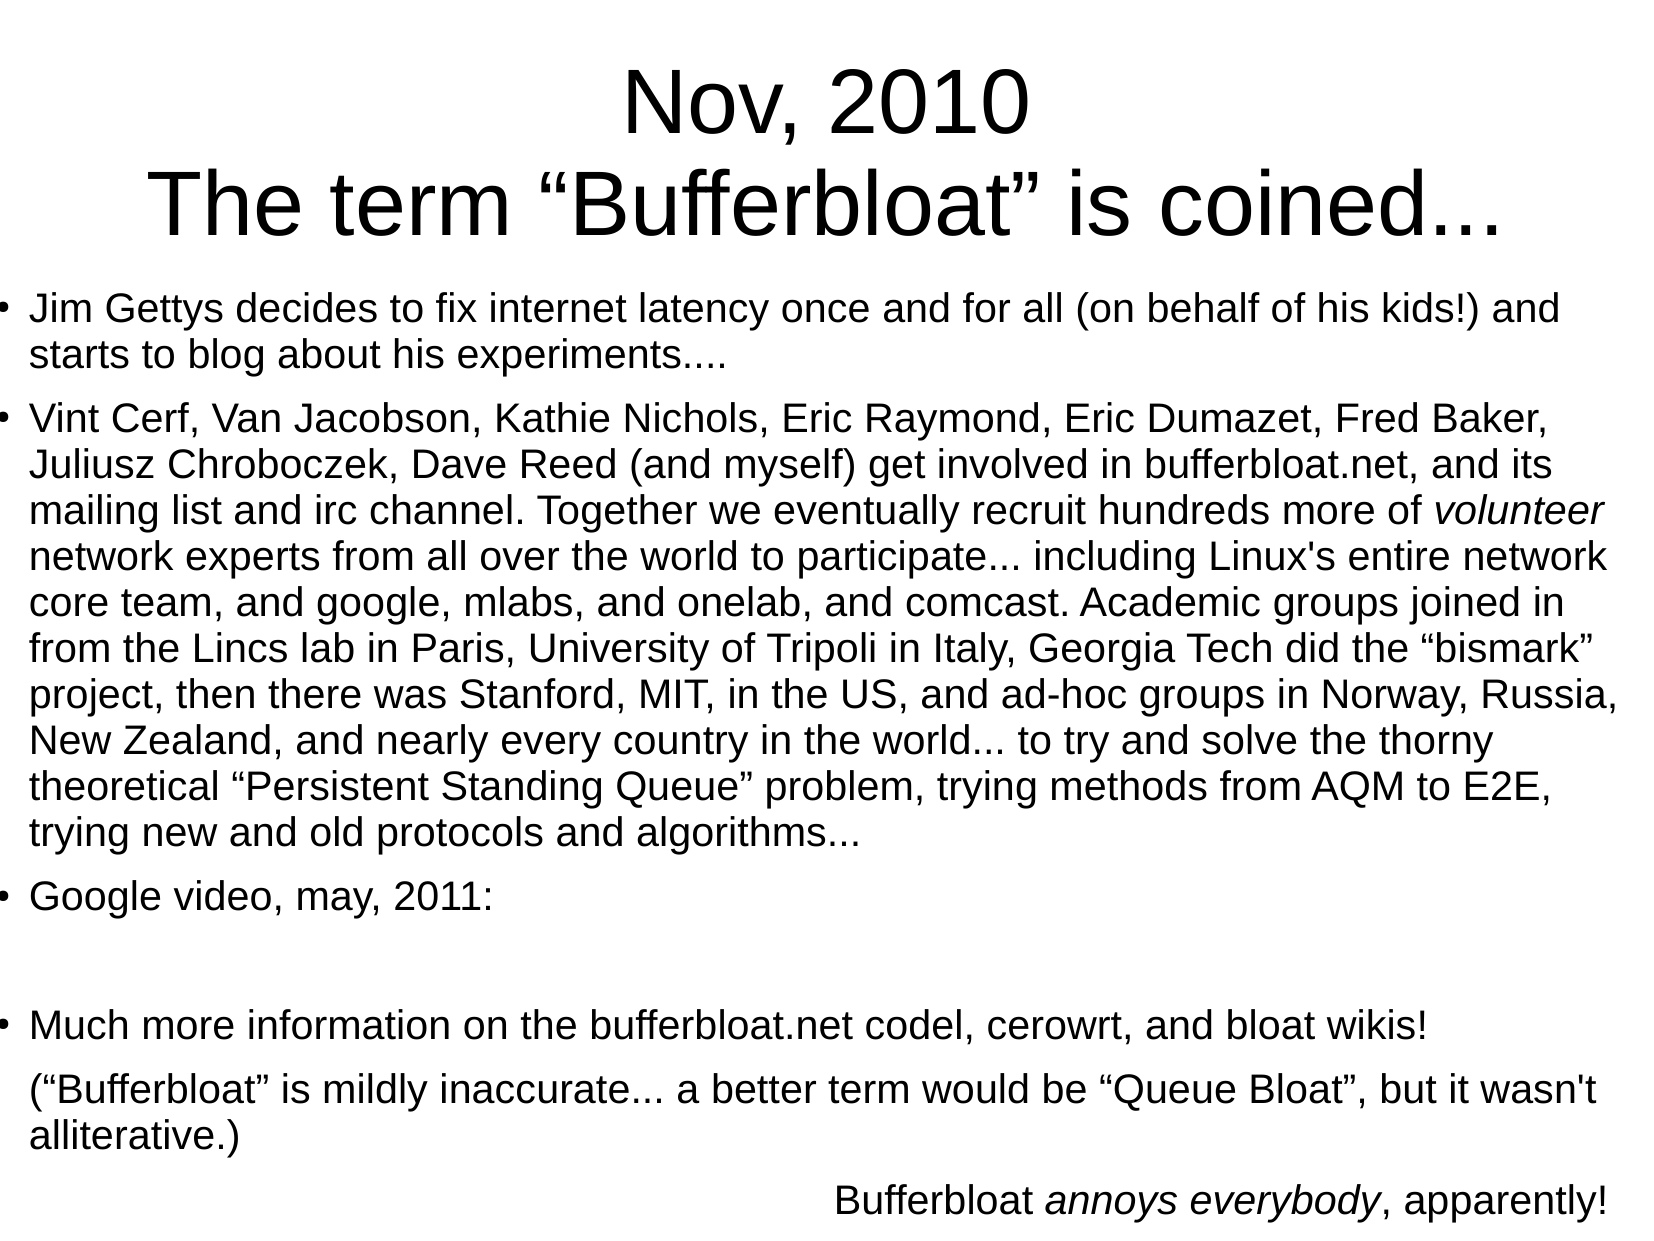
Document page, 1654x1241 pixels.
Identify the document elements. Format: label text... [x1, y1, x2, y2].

title Nov, 2010 The term “Bufferbloat” is coined... [82, 49, 1571, 257]
list Jim Gettys decides to fix internet latency once and for all (on behalf of his kids!) and starts to blog about his experiments.... Vint Cerf, Van Jacobson, Kathie Nichols, Eric Raymond, Eric Dumazet, Fred Baker, Juliusz Chroboczek, Dave Reed (and myself) get involved in bufferbloat.net, and its mailing list and irc channel. Together we eventually recruit hundreds more of volunteer network experts from all over the world to participate... including Linux's entire network core team, and google, mlabs, and onelab, and comcast. Academic groups joined in from the Lincs lab in Paris, University of Tripoli in Italy, Georgia Tech did the “bismark” project, then there was Stanford, MIT, in the US, and ad-hoc groups in Norway, Russia, New Zealand, and nearly every country in the world... to try and solve the thorny theoretical “Persistent Standing Queue” problem, trying methods from AQM to E2E, trying new and old protocols and algorithms... Google video, may, 2011: Much more information on the bufferbloat.net codel, cerowrt, and bloat wikis! (“Bufferbloat” is mildly inaccurate... a better term would be “Queue Bloat”, but it wasn't alliterative.) Bufferbloat annoys everybody, apparently! [0, 285, 1654, 1241]
